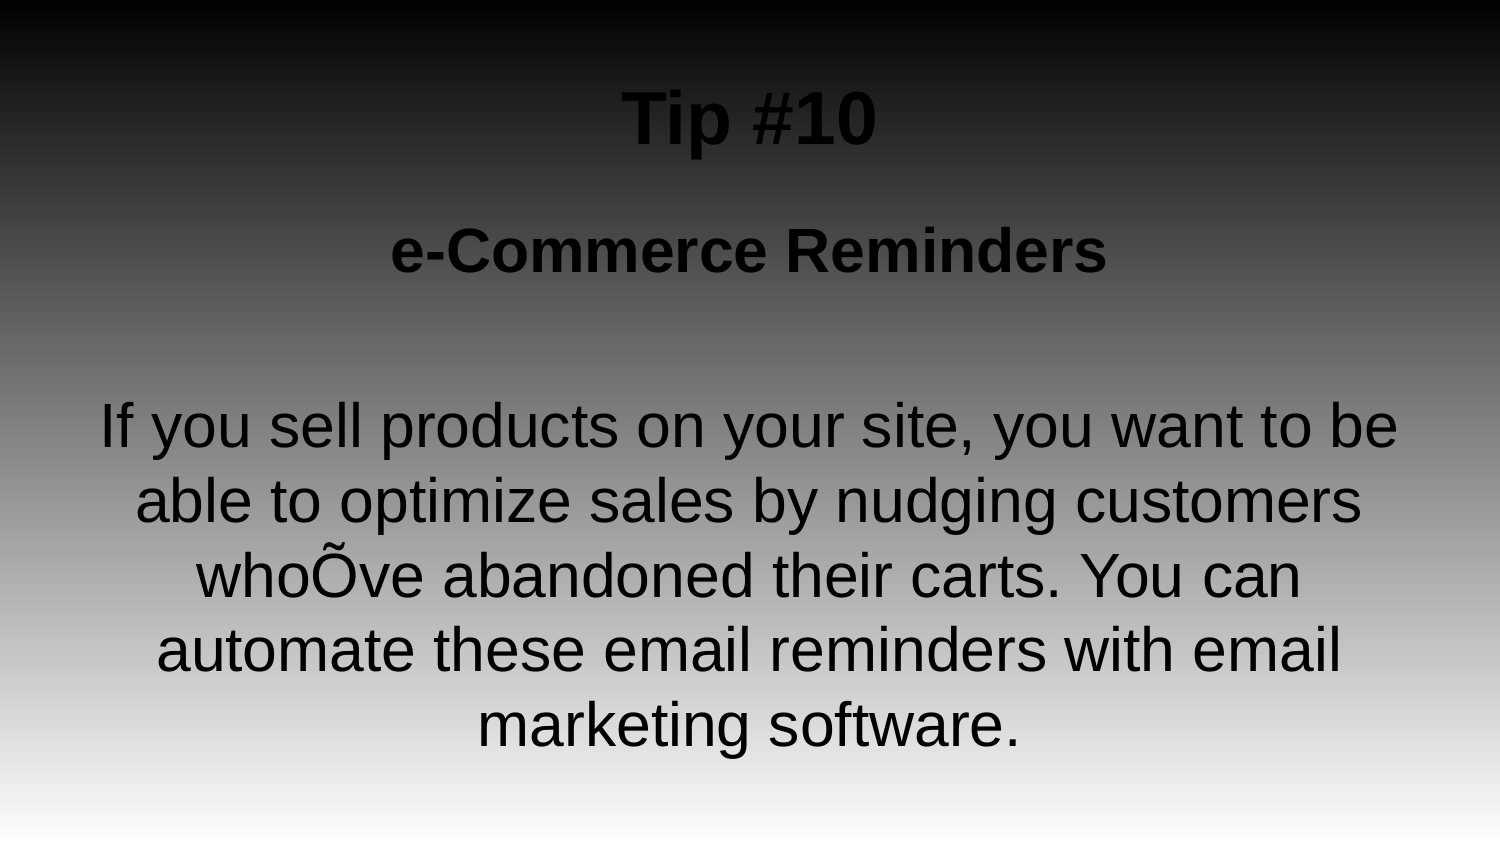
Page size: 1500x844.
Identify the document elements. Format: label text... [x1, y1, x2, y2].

title Tip #10 [75, 33, 1425, 175]
list e-Commerce Reminders If you sell products on your site, you want to be able to optimize sales by nudging customers whoÕve abandoned their carts. You can automate these email reminders with email marketing software. [75, 194, 1425, 806]
